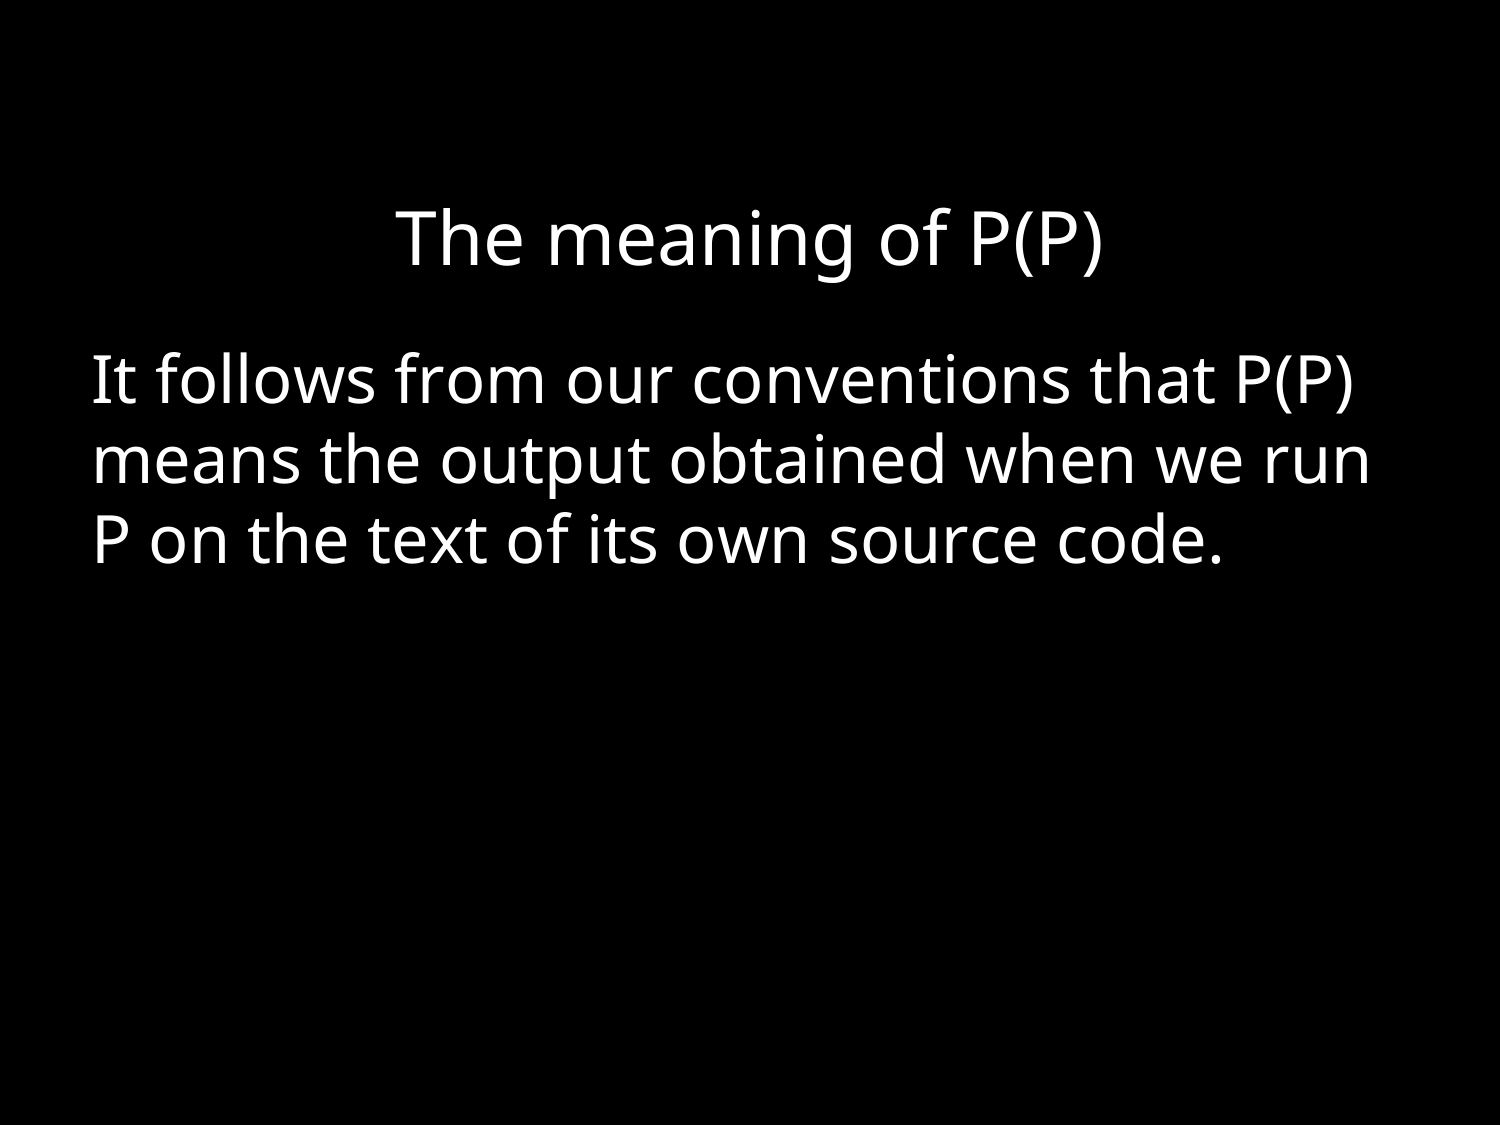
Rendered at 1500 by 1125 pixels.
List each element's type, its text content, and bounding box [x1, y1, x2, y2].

text_box It follows from our conventions that P(P) means the output obtained when we run P on the text of its own source code. [76, 329, 1418, 682]
text_box The meaning of P(P) [112, 141, 1388, 329]
